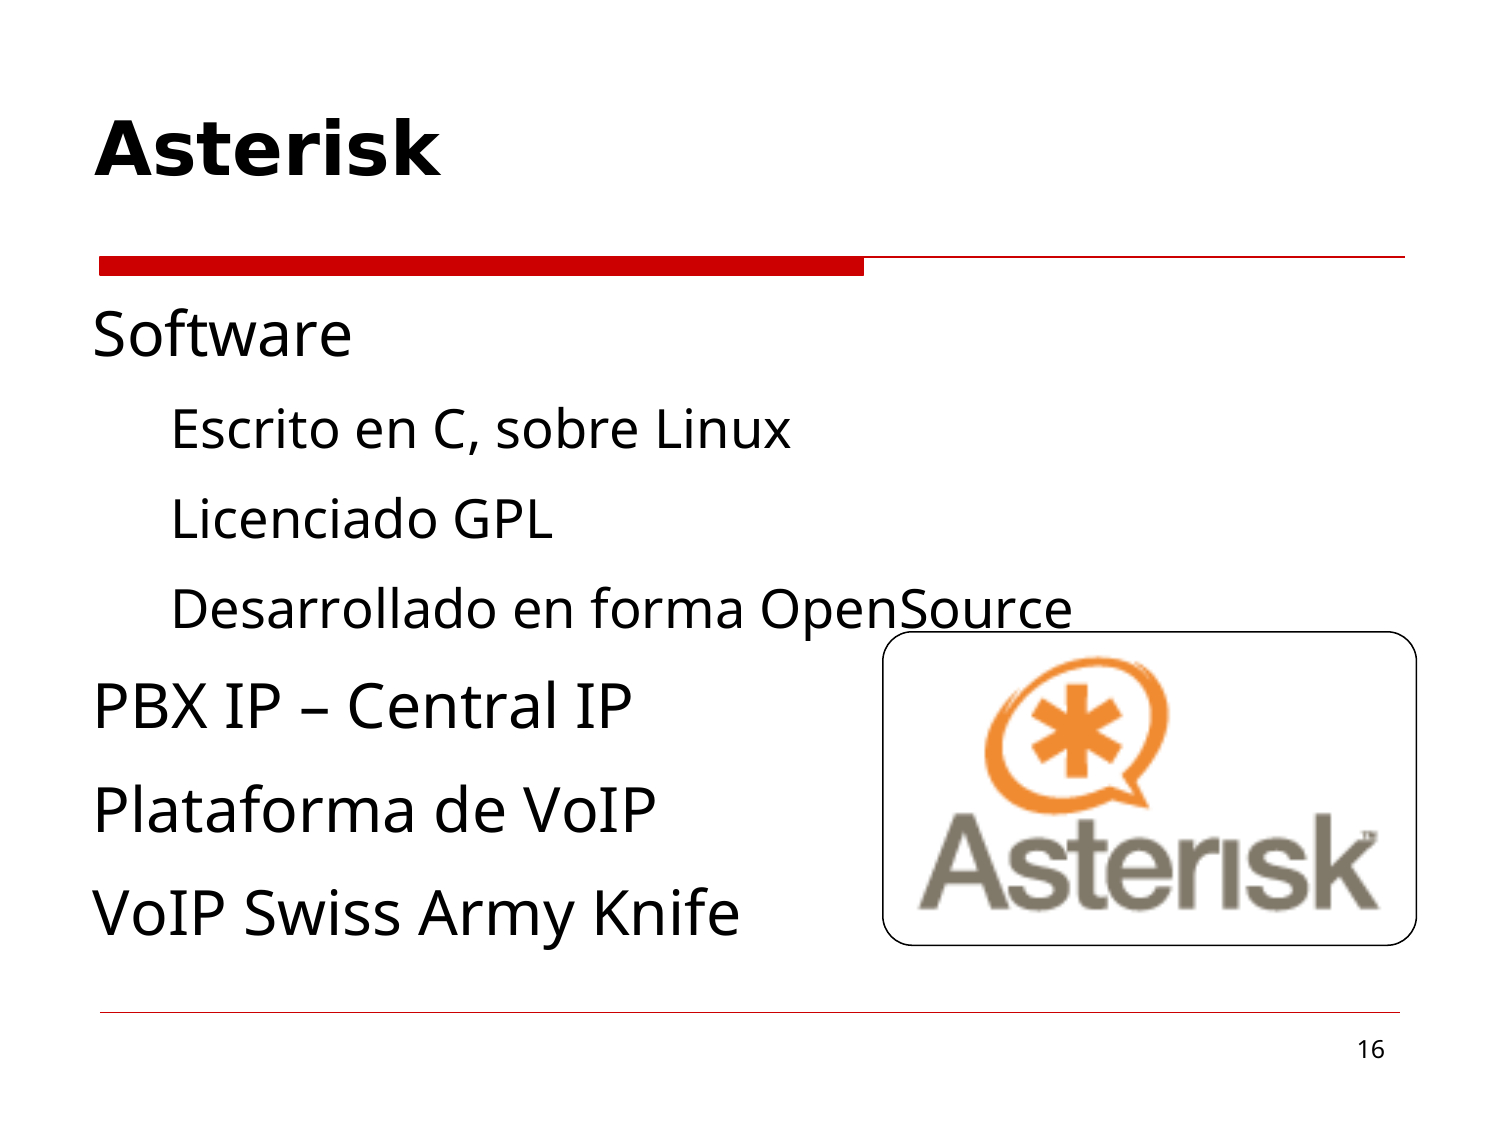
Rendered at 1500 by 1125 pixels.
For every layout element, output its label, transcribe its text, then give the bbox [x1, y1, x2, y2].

list Software Escrito en C, sobre Linux Licenciado GPL Desarrollado en forma OpenSource PBX IP – Central IP Plataforma de VoIP VoIP Swiss Army Knife [92, 287, 1406, 988]
text_box [1406, 638, 1417, 939]
title Asterisk [94, 50, 1408, 250]
